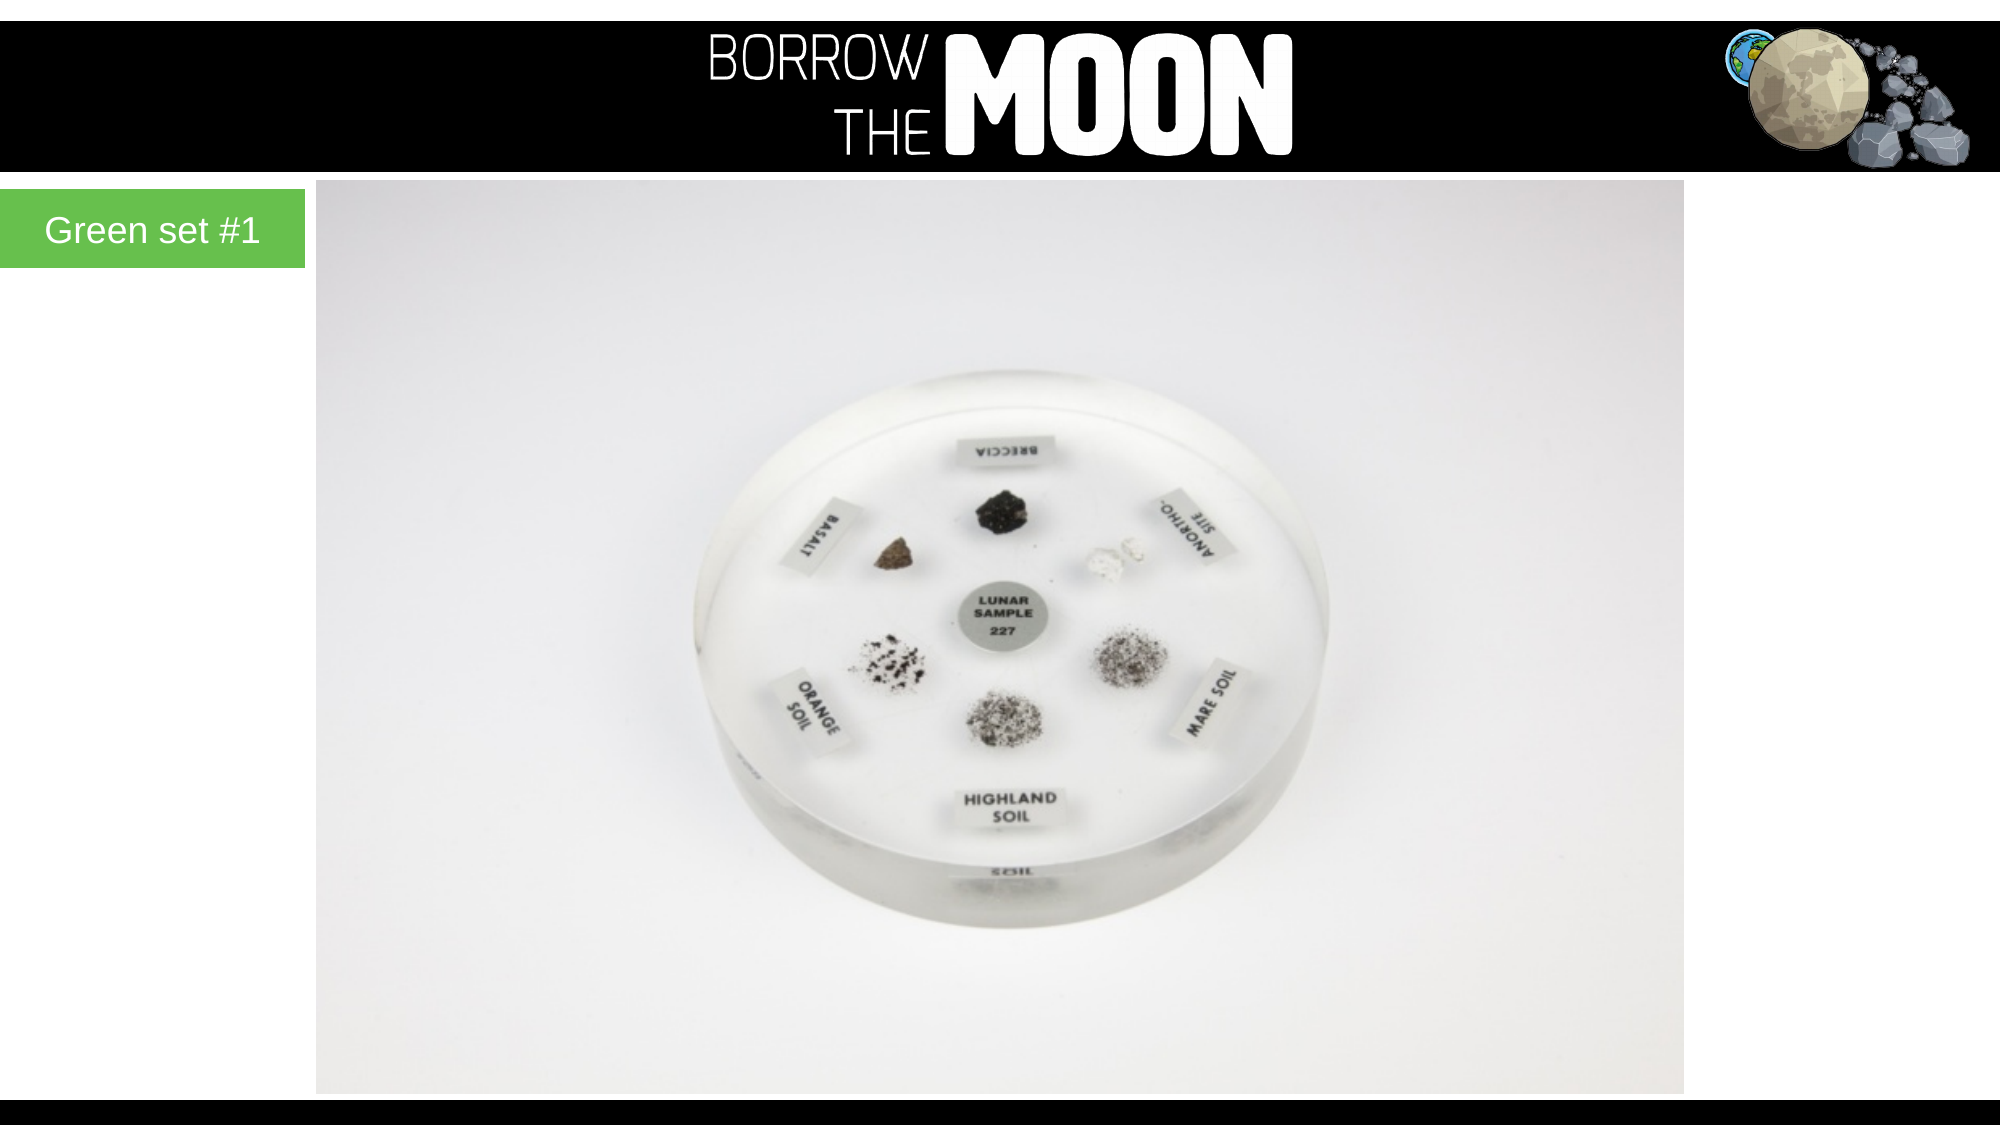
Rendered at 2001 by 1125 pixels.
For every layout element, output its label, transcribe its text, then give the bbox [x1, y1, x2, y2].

picture [316, 180, 1684, 1094]
text_box Green set #1 [0, 189, 305, 268]
